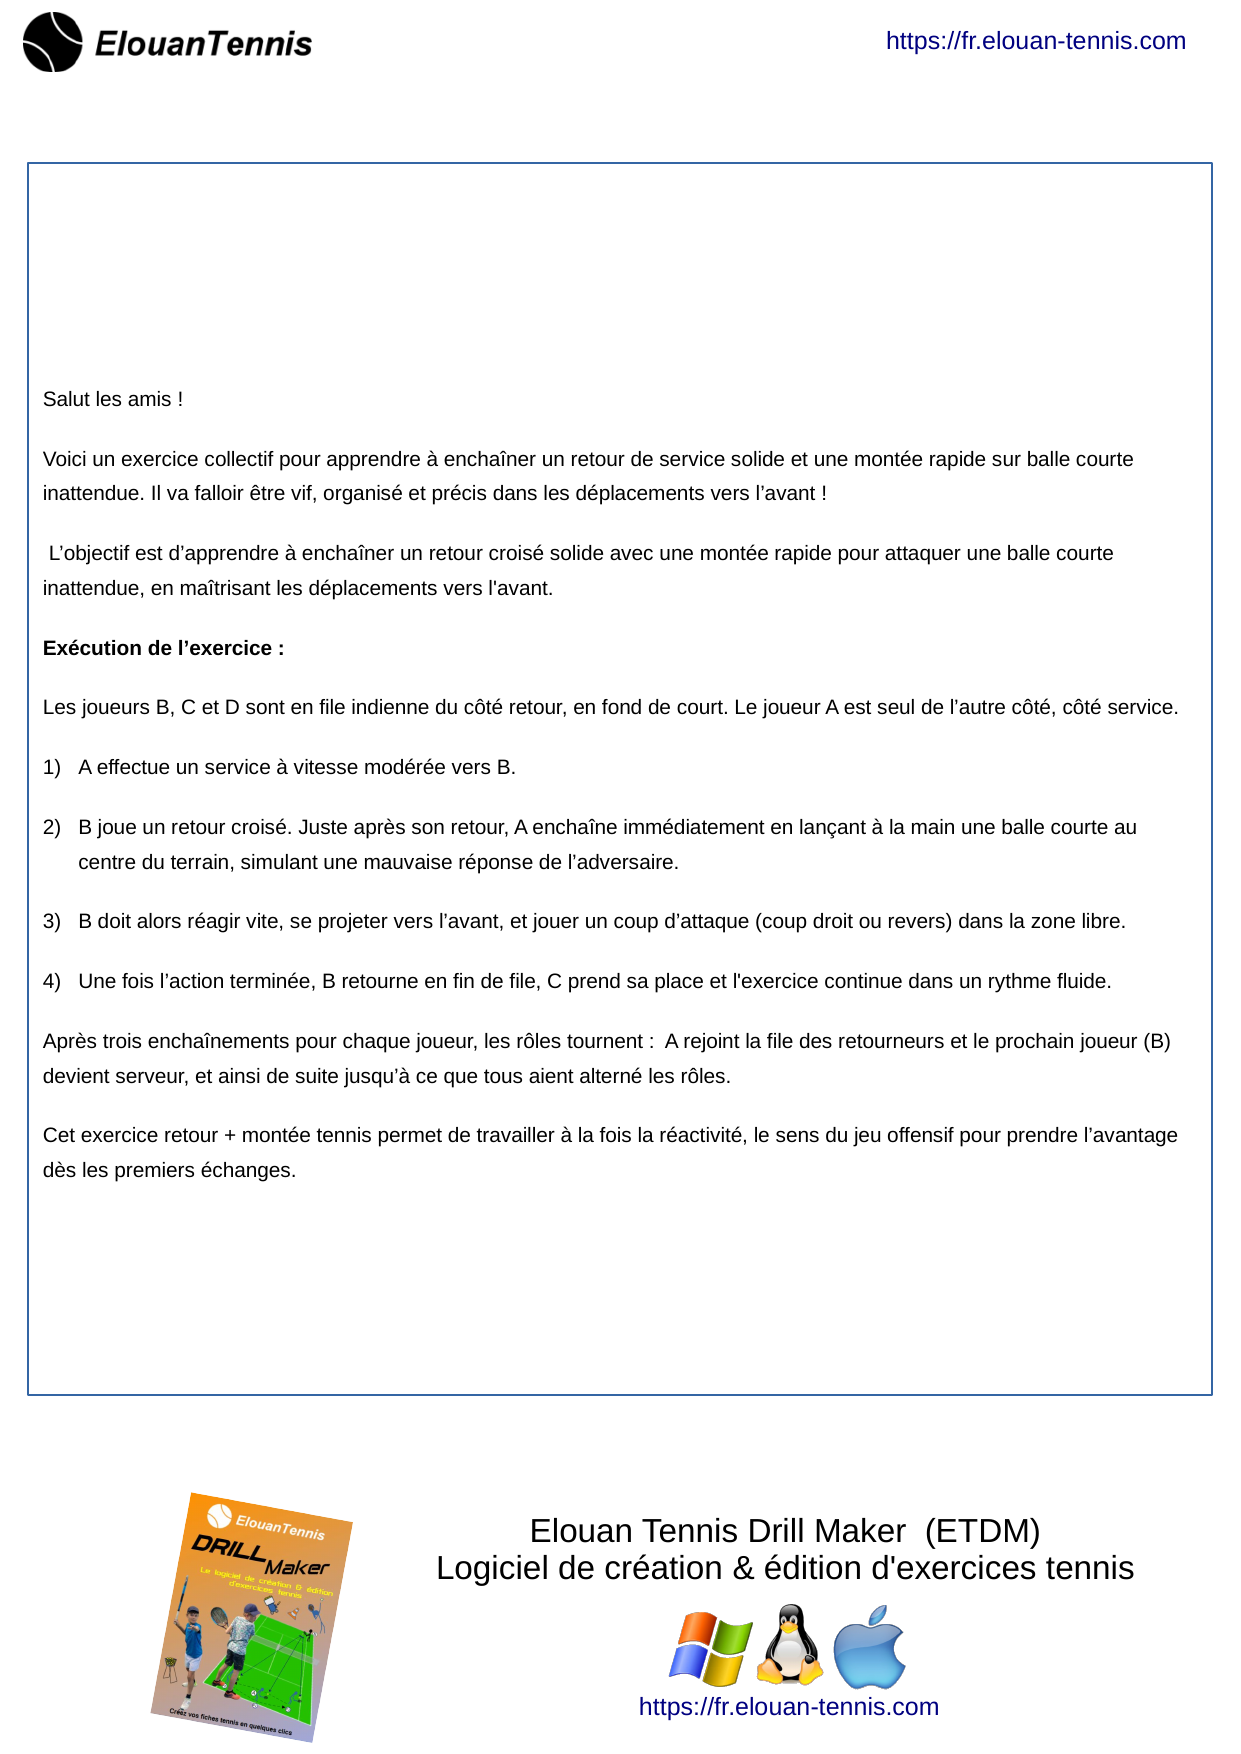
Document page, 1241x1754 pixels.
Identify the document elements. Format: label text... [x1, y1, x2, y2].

text_box https://fr.elouan-tennis.com [871, 18, 1213, 62]
picture [150, 1492, 353, 1743]
text_box https://fr.elouan-tennis.com [624, 1685, 966, 1729]
text_box Salut les amis ! Voici un exercice collectif pour apprendre à enchaîner un retour de service solide et une montée rapide sur balle courte inattendue. Il va falloir être vif, organisé et précis dans les déplacements vers l’avant ! L’objectif est d’apprendre à enchaîner un retour croisé solide avec une montée rapide pour attaquer une balle courte inattendue, en maîtrisant les déplacements vers l'avant. Exécution de l’exercice : Les joueurs B, C et D sont en file indienne du côté retour, en fond de court. Le joueur A est seul de l’autre côté, côté service. A effectue un service à vitesse modérée vers B. B joue un retour croisé. Juste après son retour, A enchaîne immédiatement en lançant à la main une balle courte au centre du terrain, simulant une mauvaise réponse de l’adversaire. B doit alors réagir vite, se projeter vers l’avant, et jouer un coup d’attaque (coup droit ou revers) dans la zone libre. Une fois l’action terminée, B retourne en fin de file, C prend sa place et l'exercice continue dans un rythme fluide. Après trois enchaînements pour chaque joueur, les rôles tournent : A rejoint la file des retourneurs et le prochain joueur (B) devient serveur, et ainsi de suite jusqu’à ce que tous aient alterné les rôles. Cet exercice retour + montée tennis permet de travailler à la fois la réactivité, le sens du jeu offensif pour prendre l’avantage dès les premiers échanges. [28, 163, 1212, 1396]
text_box Elouan Tennis Drill Maker (ETDM) Logiciel de création & édition d'exercices tennis [378, 1504, 1193, 1604]
picture [23, 12, 312, 72]
picture [665, 1600, 907, 1685]
